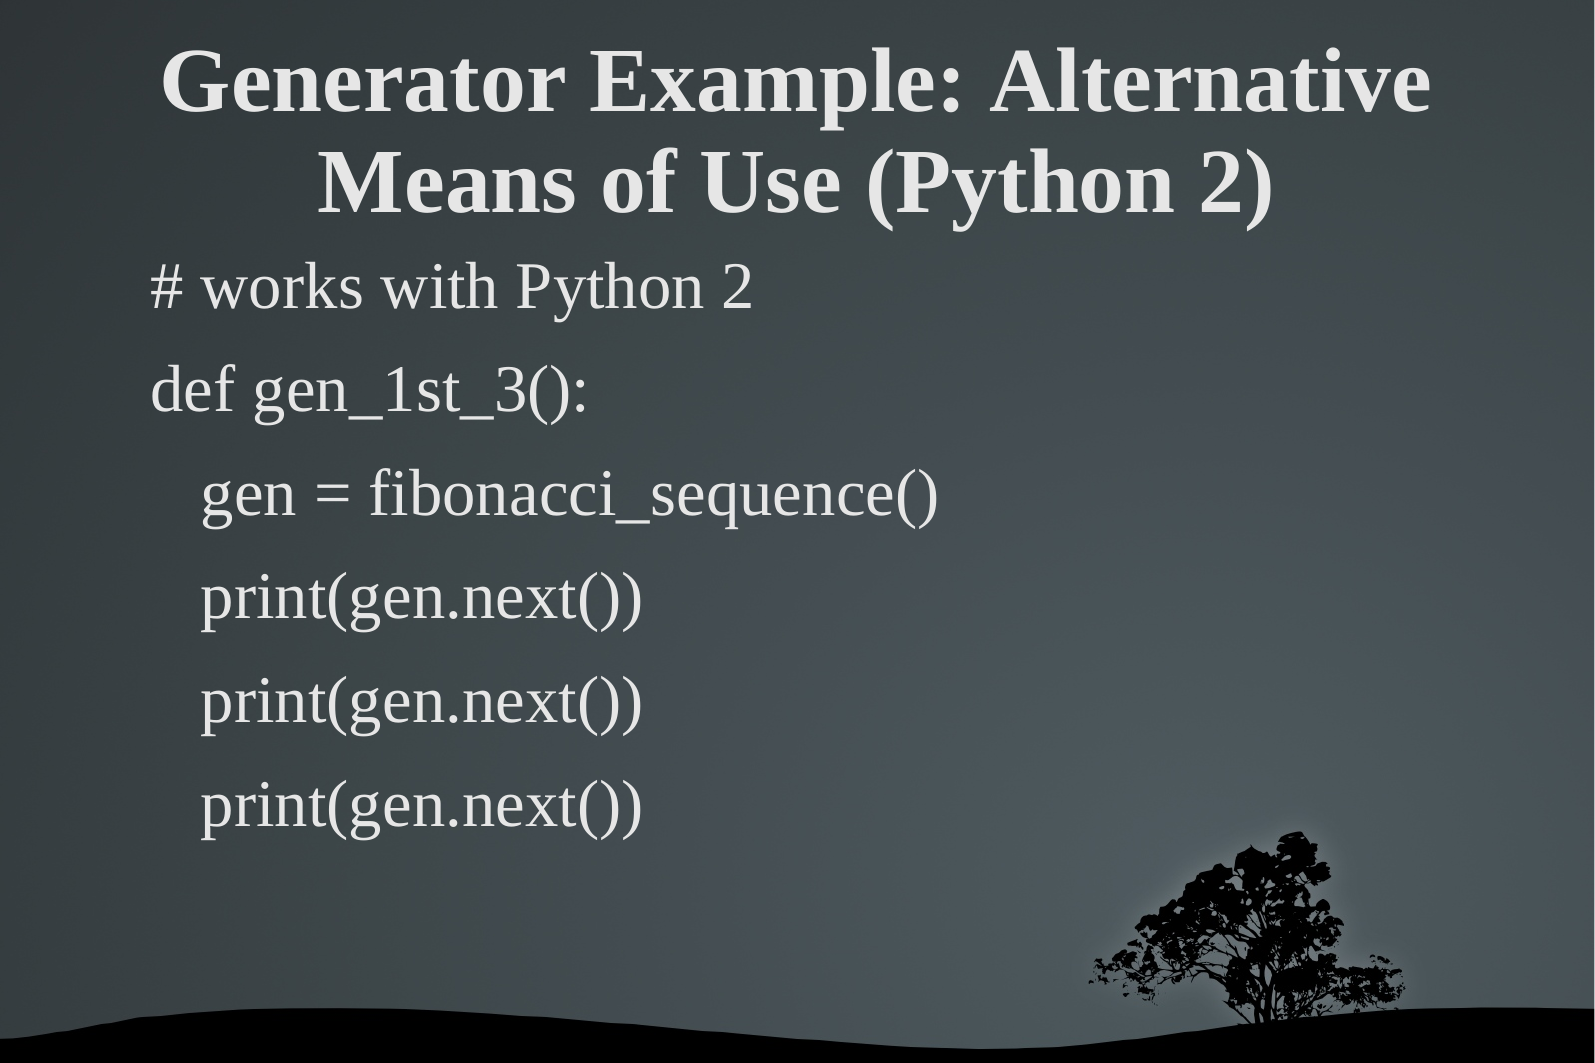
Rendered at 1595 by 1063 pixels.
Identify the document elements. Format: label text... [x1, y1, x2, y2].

title Generator Example: Alternative Means of Use (Python 2) [79, 11, 1515, 248]
picture [0, 0, 1595, 1063]
list # works with Python 2 def gen_1st_3(): gen = fibonacci_sequence() print(gen.next()) print(gen.next()) print(gen.next()) [79, 248, 1515, 936]
